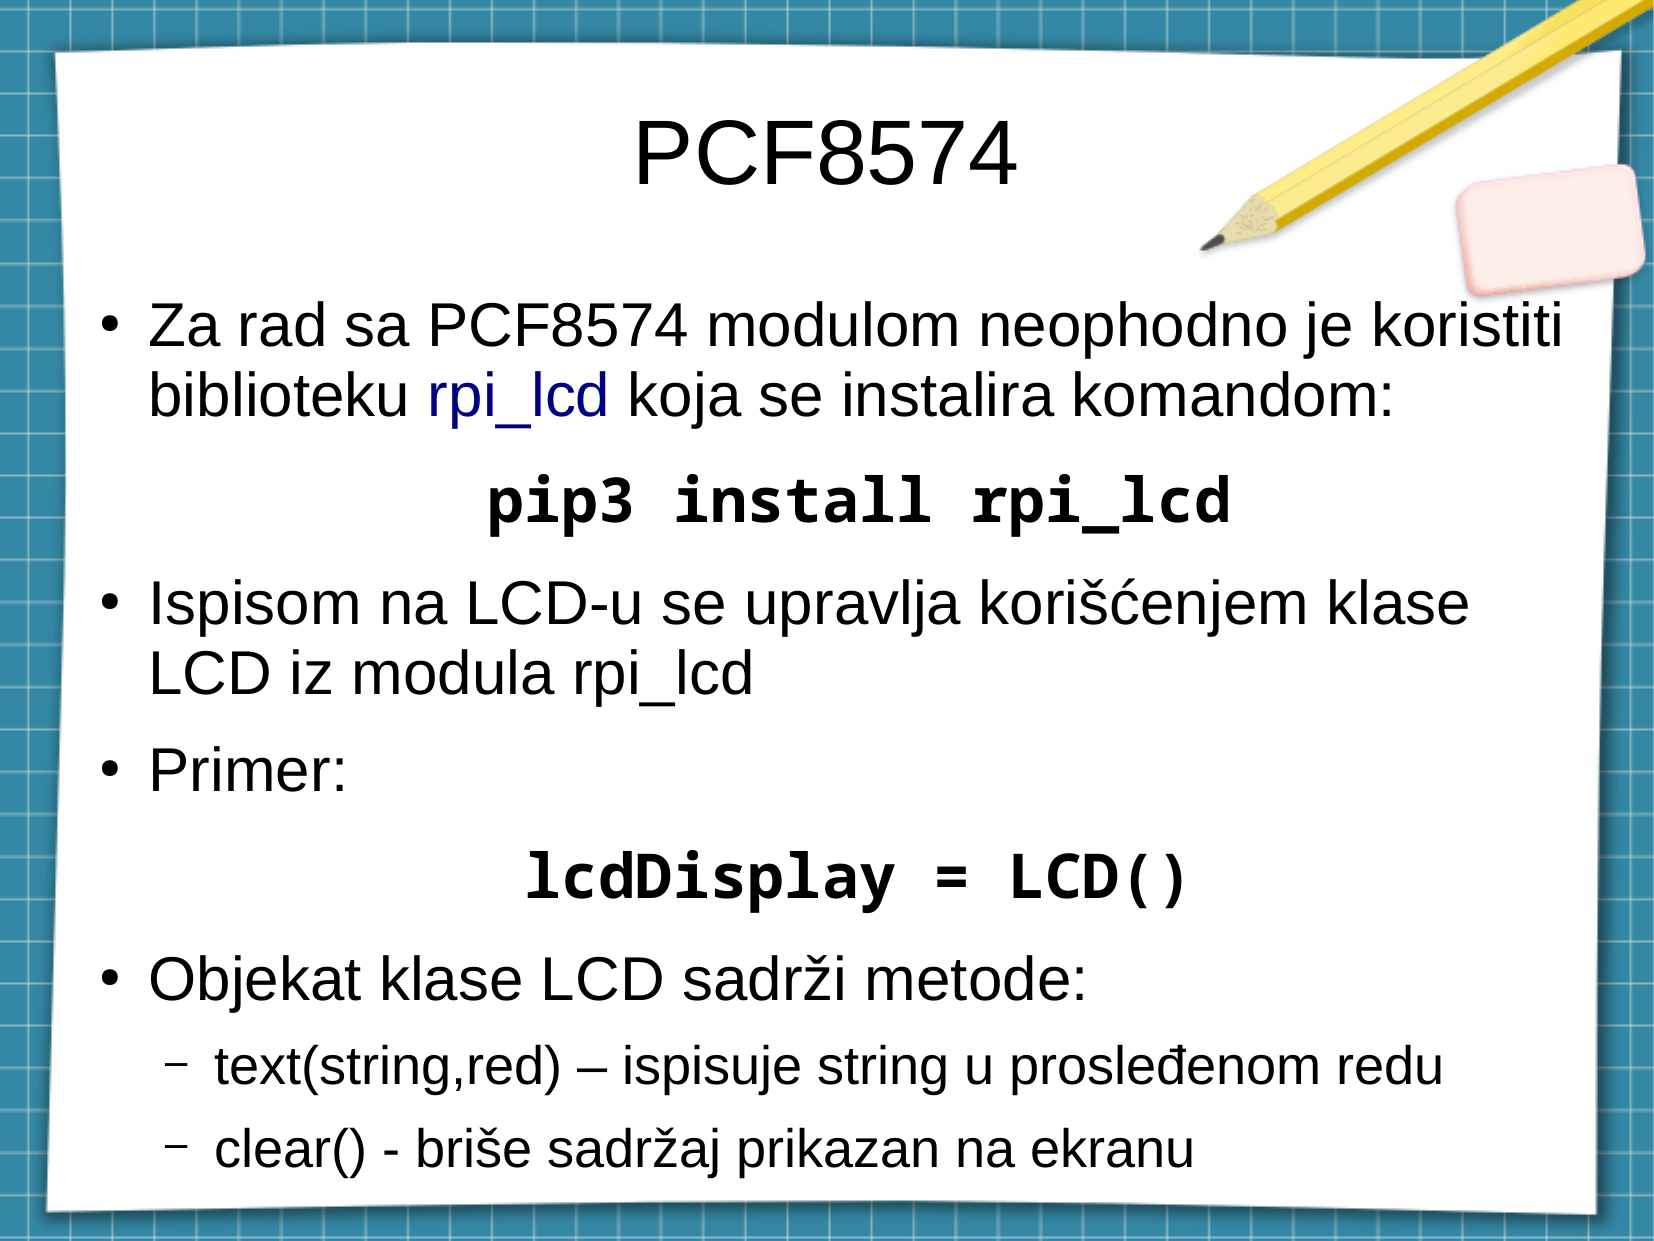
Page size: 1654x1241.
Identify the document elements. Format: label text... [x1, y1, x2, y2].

picture [0, 0, 1654, 1241]
title PCF8574 [82, 49, 1571, 257]
list Za rad sa PCF8574 modulom neophodno je koristiti biblioteku rpi_lcd koja se instalira komandom: pip3 install rpi_lcd Ispisom na LCD-u se upravlja korišćenjem klase LCD iz modula rpi_lcd Primer: lcdDisplay = LCD() Objekat klase LCD sadrži metode: text(string,red) – ispisuje string u prosleđenom redu clear() - briše sadržaj prikazan na ekranu [82, 290, 1571, 1186]
